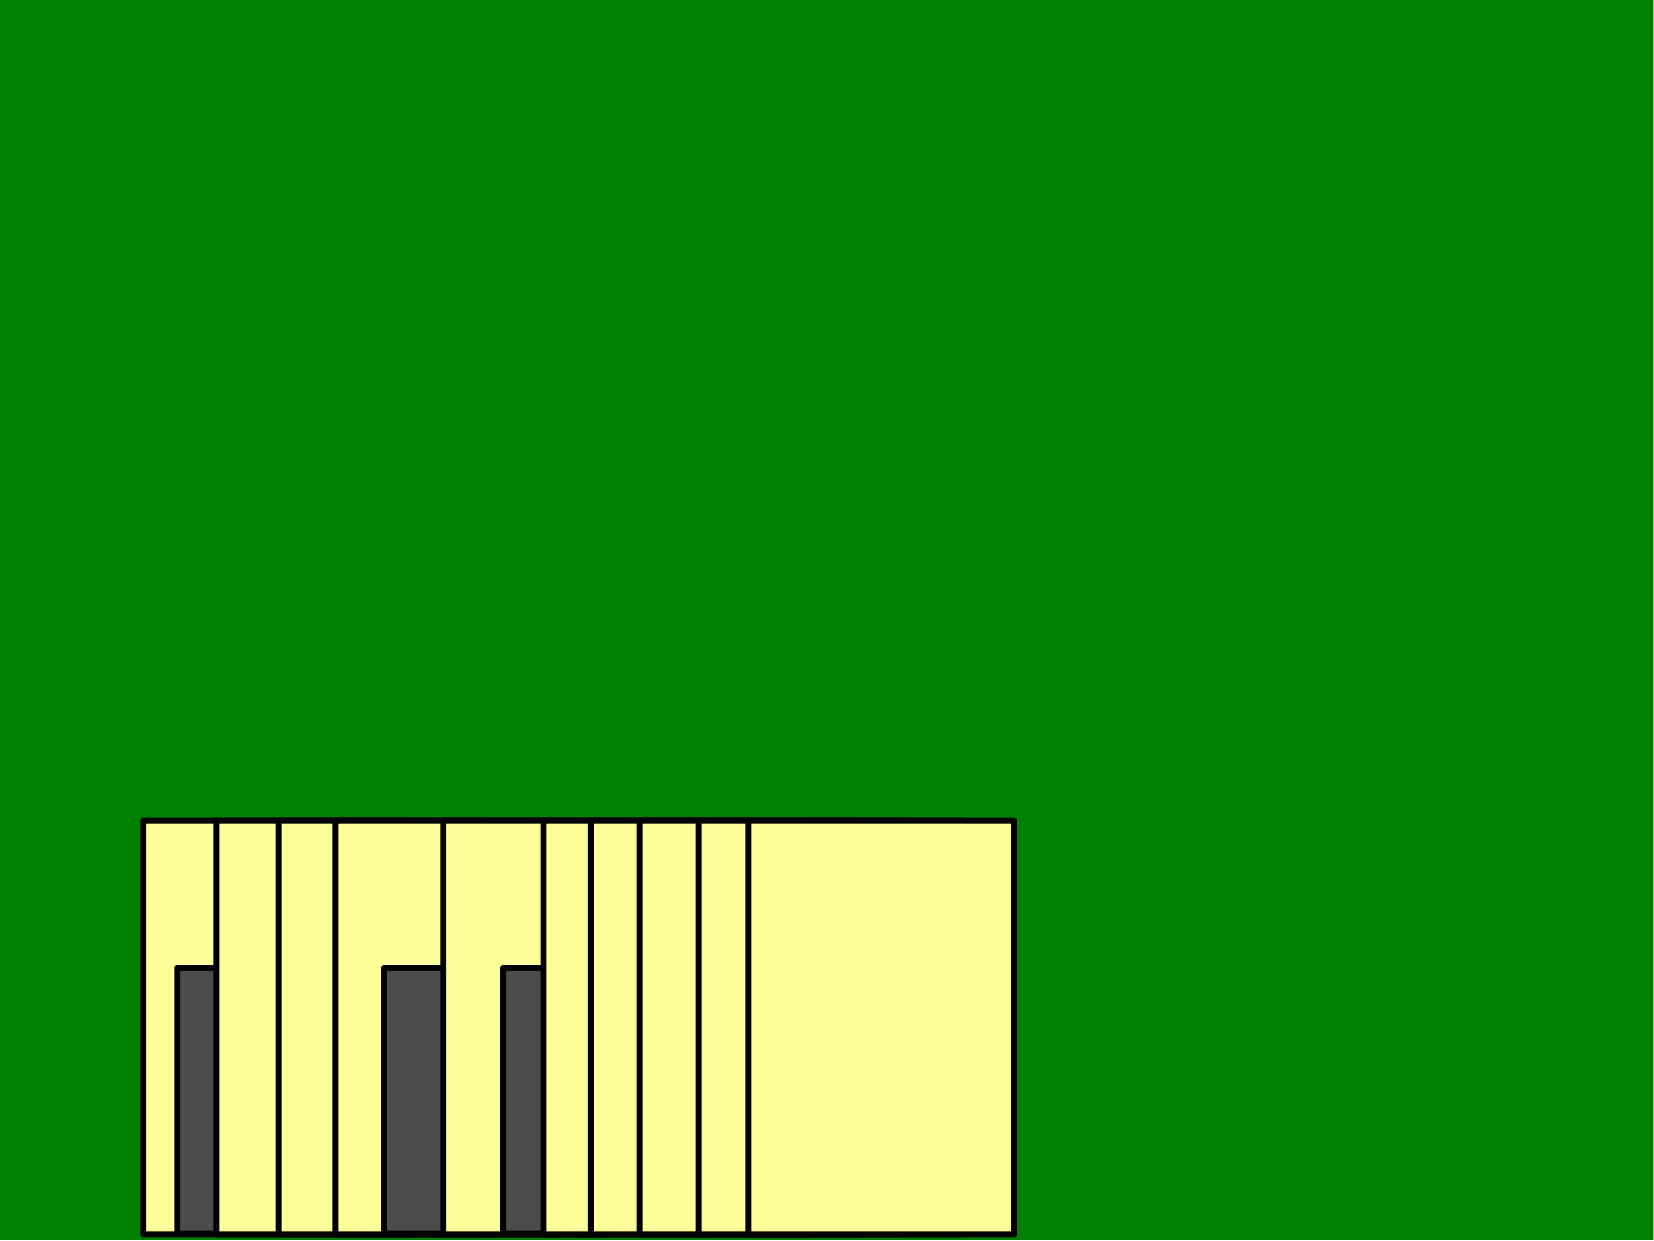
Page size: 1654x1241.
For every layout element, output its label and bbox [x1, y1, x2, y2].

text_box [143, 820, 1015, 1235]
